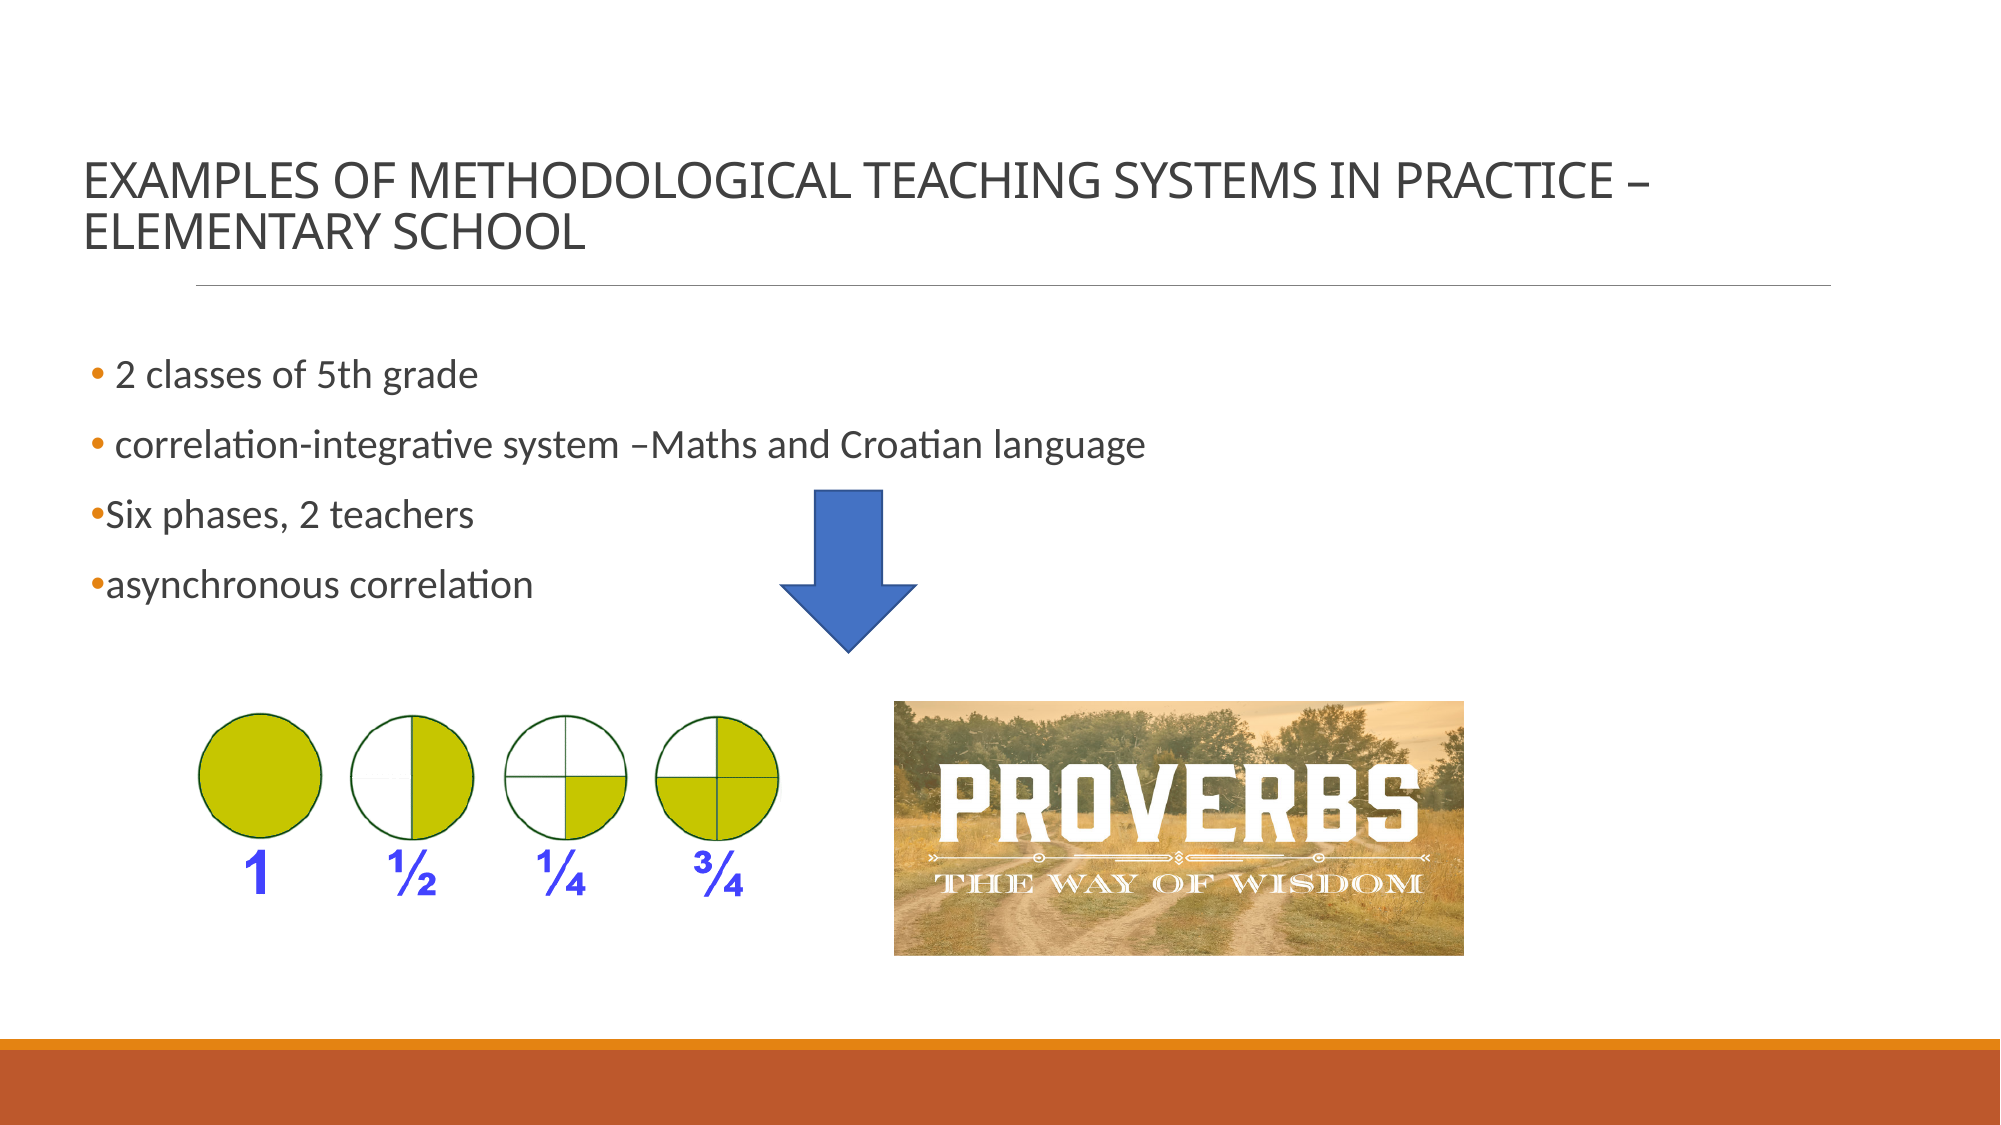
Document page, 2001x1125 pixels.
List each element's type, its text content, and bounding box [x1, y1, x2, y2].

text_box [781, 490, 916, 653]
title EXAMPLES OF METHODOLOGICAL TEACHING SYSTEMS IN PRACTICE –ELEMENTARY SCHOOL [67, 148, 1764, 333]
list 2 classes of 5th grade correlation-integrative system –Maths and Croatian language Six phases, 2 teachers asynchronous correlation [90, 345, 1741, 1006]
picture [894, 702, 1464, 956]
picture [192, 707, 782, 908]
